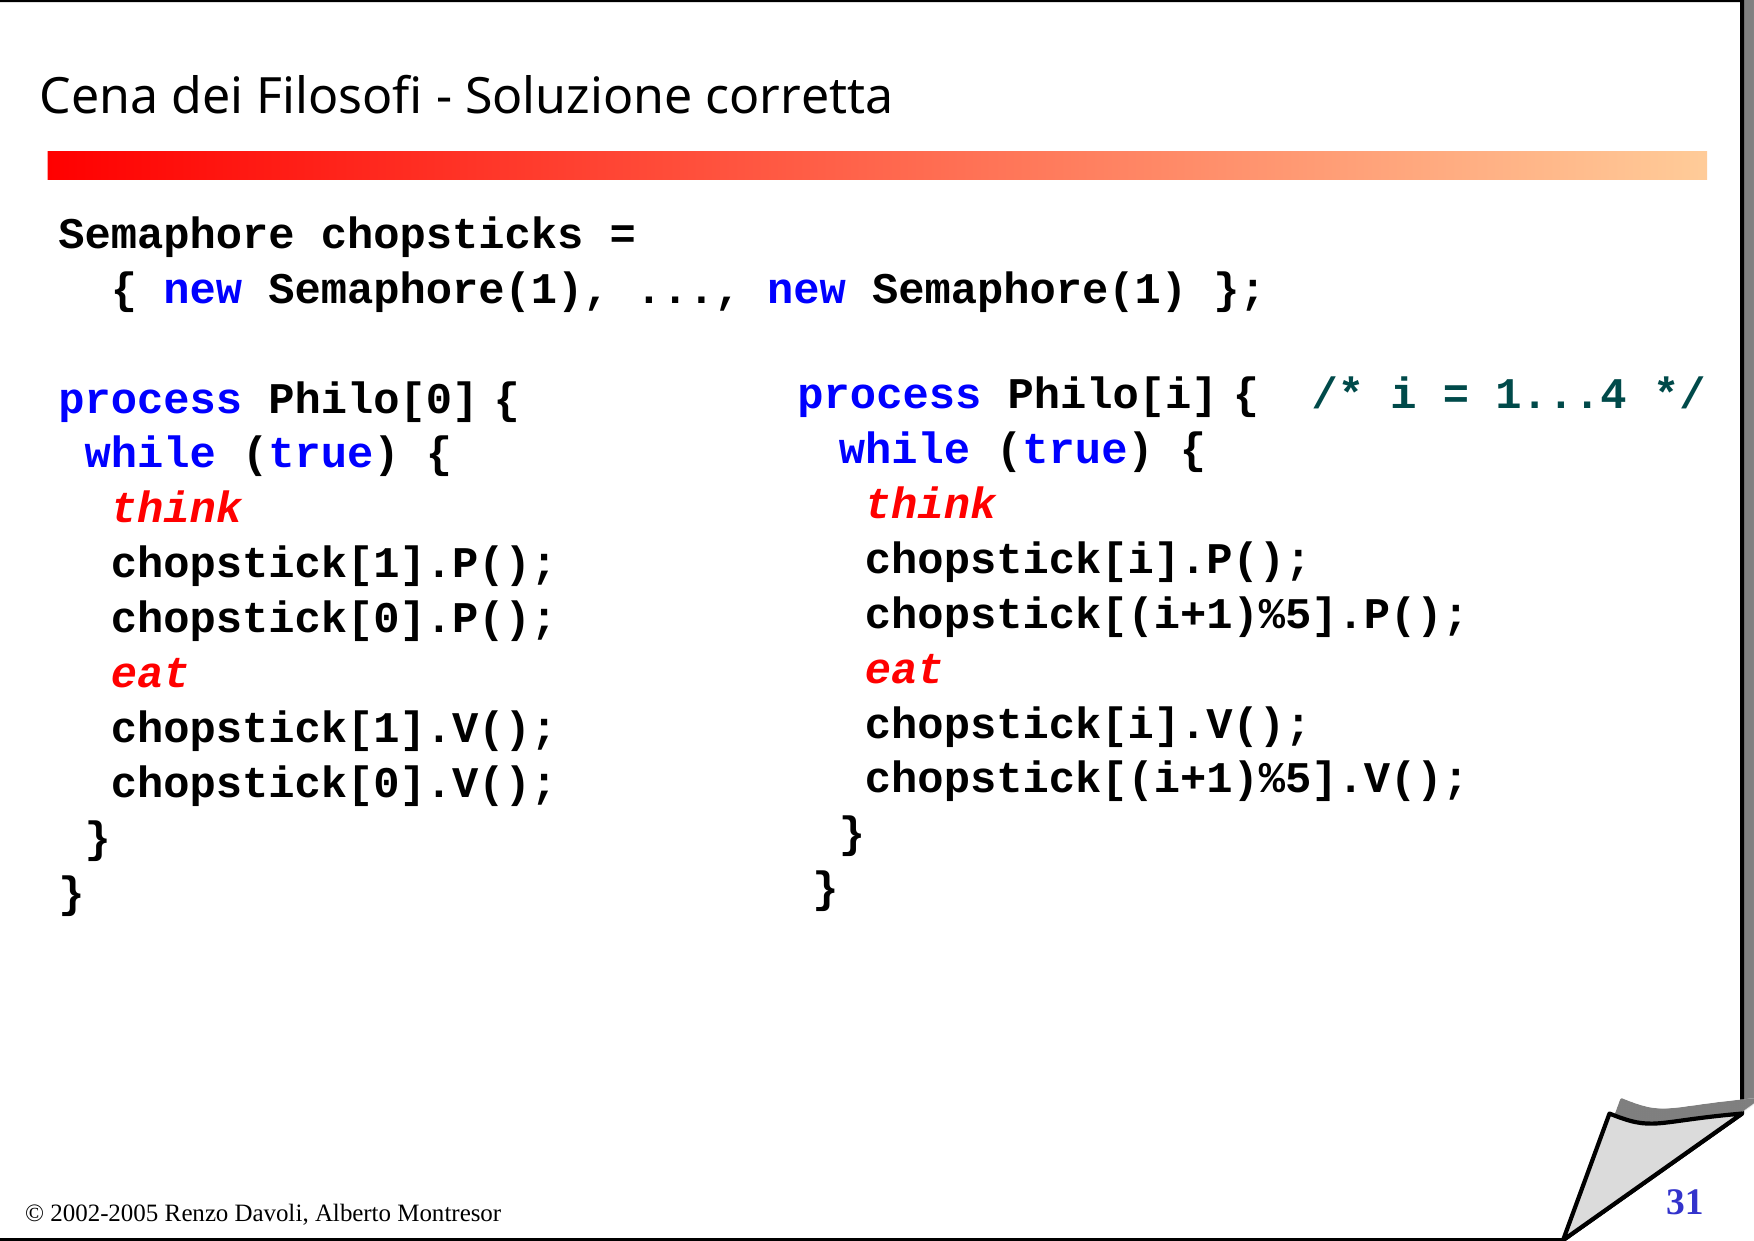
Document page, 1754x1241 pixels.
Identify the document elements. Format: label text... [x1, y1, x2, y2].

list Semaphore chopsticks = { new Semaphore(1), ..., new Semaphore(1) }; process Philo[0] { while (true) { think chopstick[1].P(); chopstick[0].P(); eat chopstick[1].V(); chopstick[0].V(); } } [58, 206, 1696, 929]
text_box process Philo[i] { /* i = 1...4 */ while (true) { think chopstick[i].P(); chopstick[(i+1)%5].P(); eat chopstick[i].V(); chopstick[(i+1)%5].V(); } } [718, 369, 1713, 980]
title Cena dei Filosofi - Soluzione corretta [39, 49, 1713, 144]
